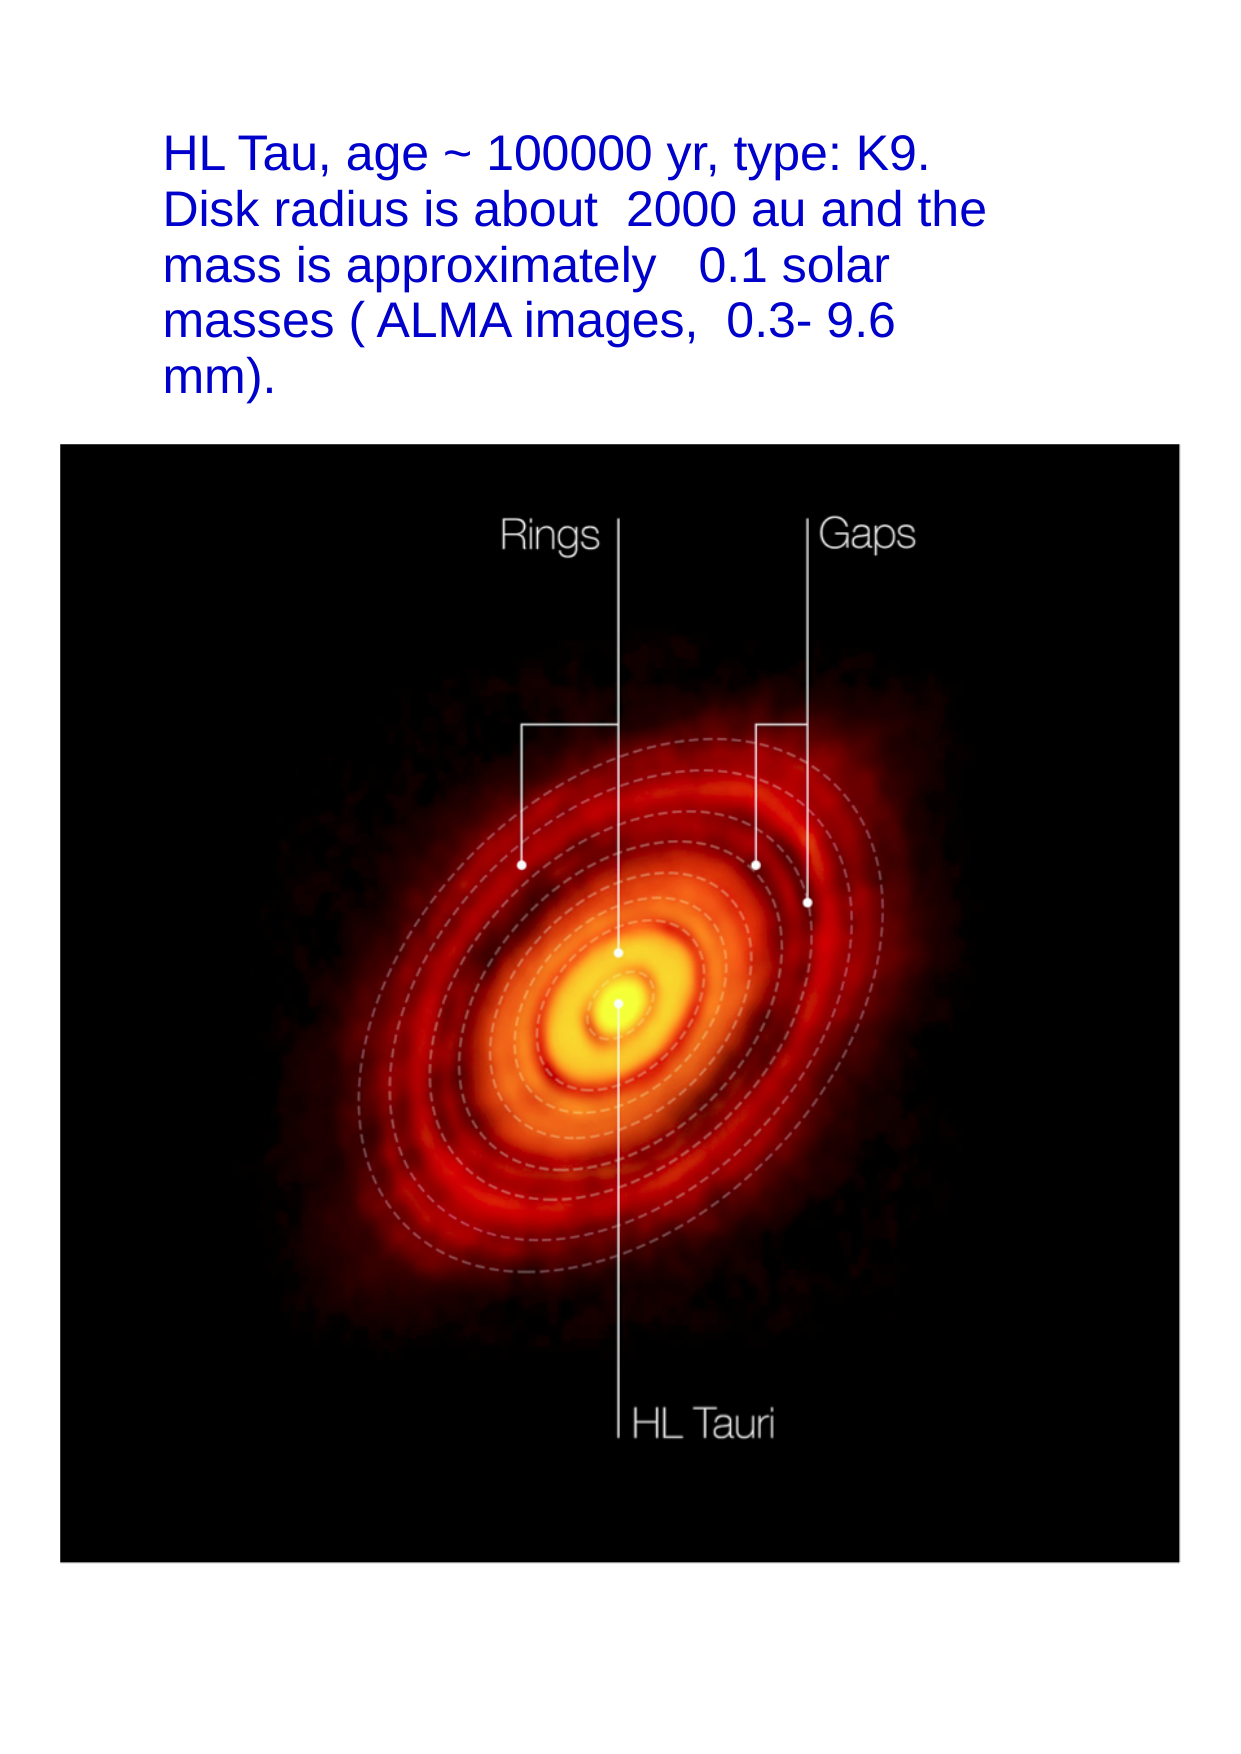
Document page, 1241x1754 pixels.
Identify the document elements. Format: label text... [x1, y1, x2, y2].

picture [59, 443, 1182, 1565]
text_box HL Tau, age ~ 100000 yr, type: K9. Disk radius is about 2000 au and the mass is approximately 0.1 solar masses ( ALMA images, 0.3- 9.6 mm). [147, 118, 1034, 415]
